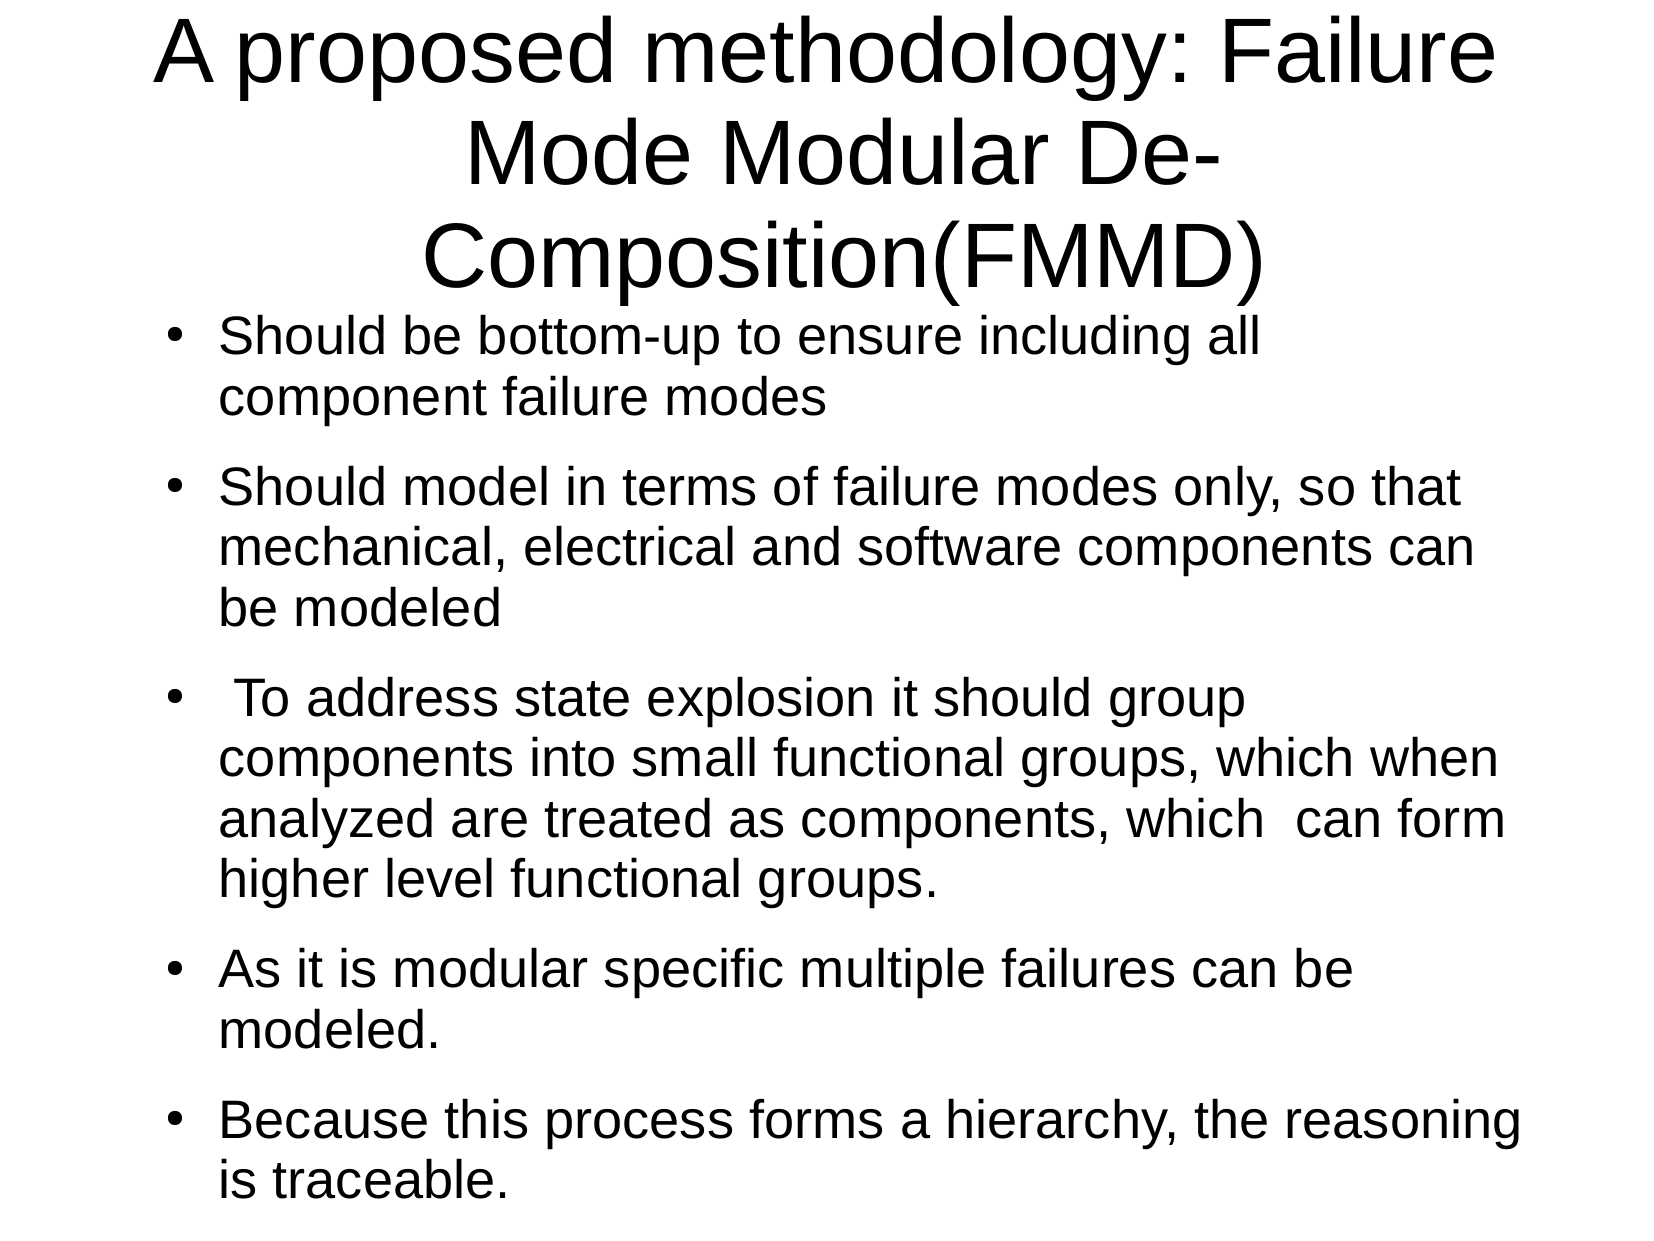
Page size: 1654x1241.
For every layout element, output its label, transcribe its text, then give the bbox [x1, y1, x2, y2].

list Should be bottom-up to ensure including all component failure modes Should model in terms of failure modes only, so that mechanical, electrical and software components can be modeled To address state explosion it should group components into small functional groups, which when analyzed are treated as components, which can form higher level functional groups. As it is modular specific multiple failures can be modeled. Because this process forms a hierarchy, the reasoning is traceable. [147, 305, 1529, 1211]
title A proposed methodology: Failure Mode Modular De-Composition(FMMD) [82, 0, 1571, 307]
